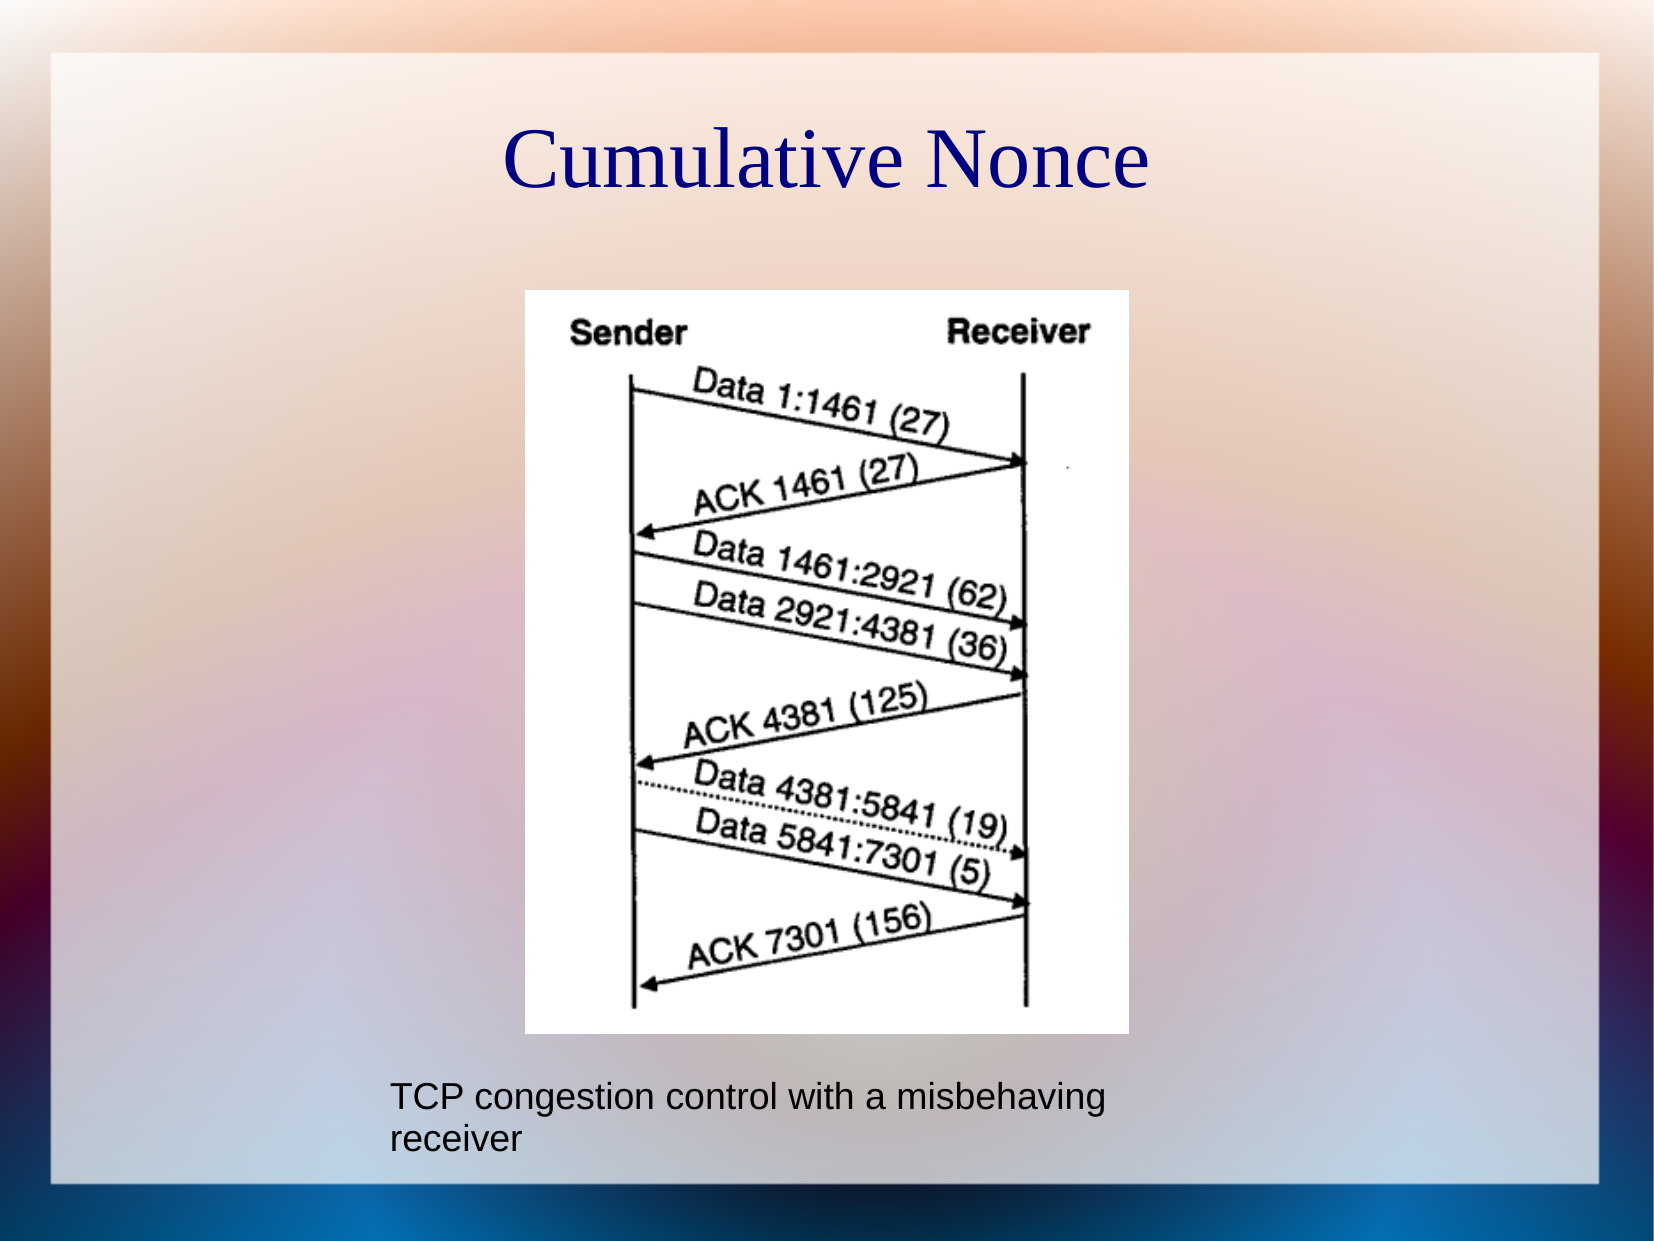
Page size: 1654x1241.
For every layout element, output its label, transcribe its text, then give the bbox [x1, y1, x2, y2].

title Cumulative Nonce [82, 55, 1571, 263]
picture [0, 0, 1654, 1241]
text_box TCP congestion control with a misbehaving receiver [375, 1068, 1265, 1126]
